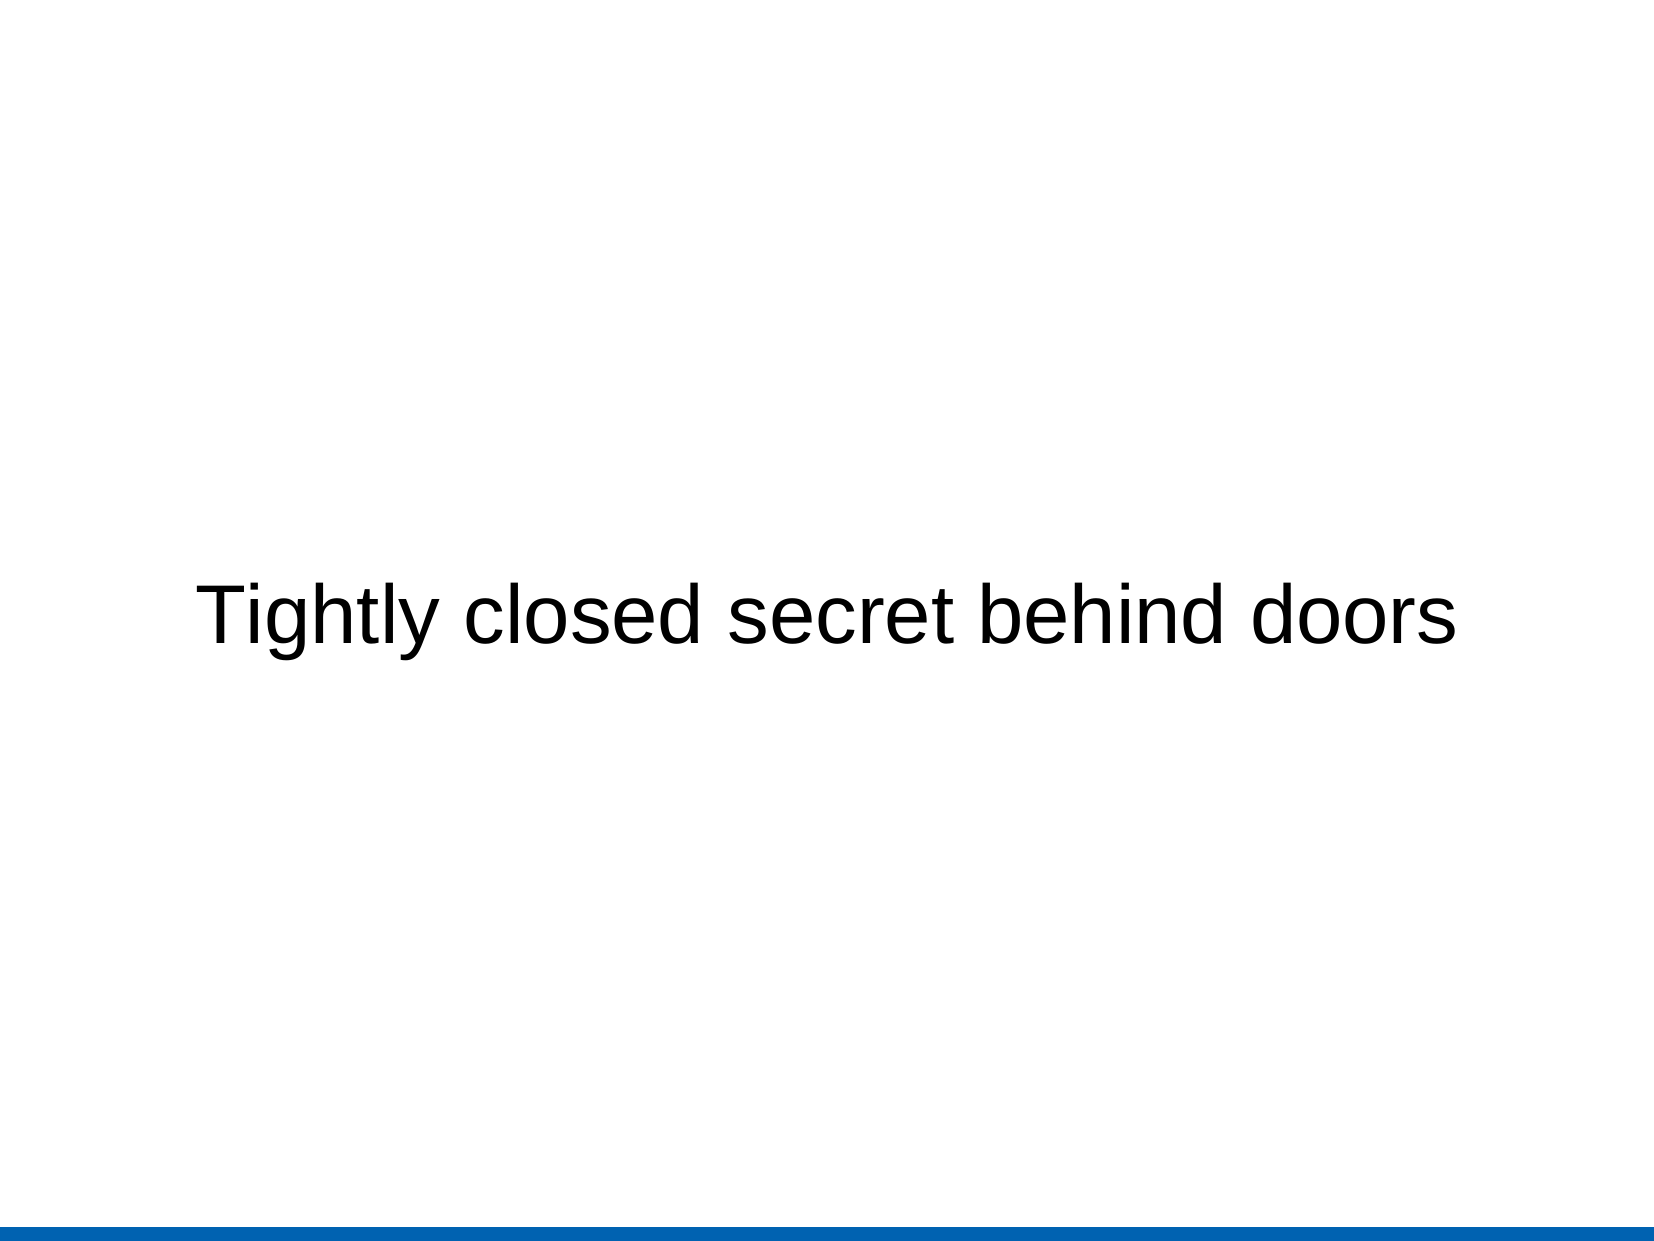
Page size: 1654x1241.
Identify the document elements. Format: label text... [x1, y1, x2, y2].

subtitle Tightly closed secret behind doors [121, 112, 1534, 1117]
